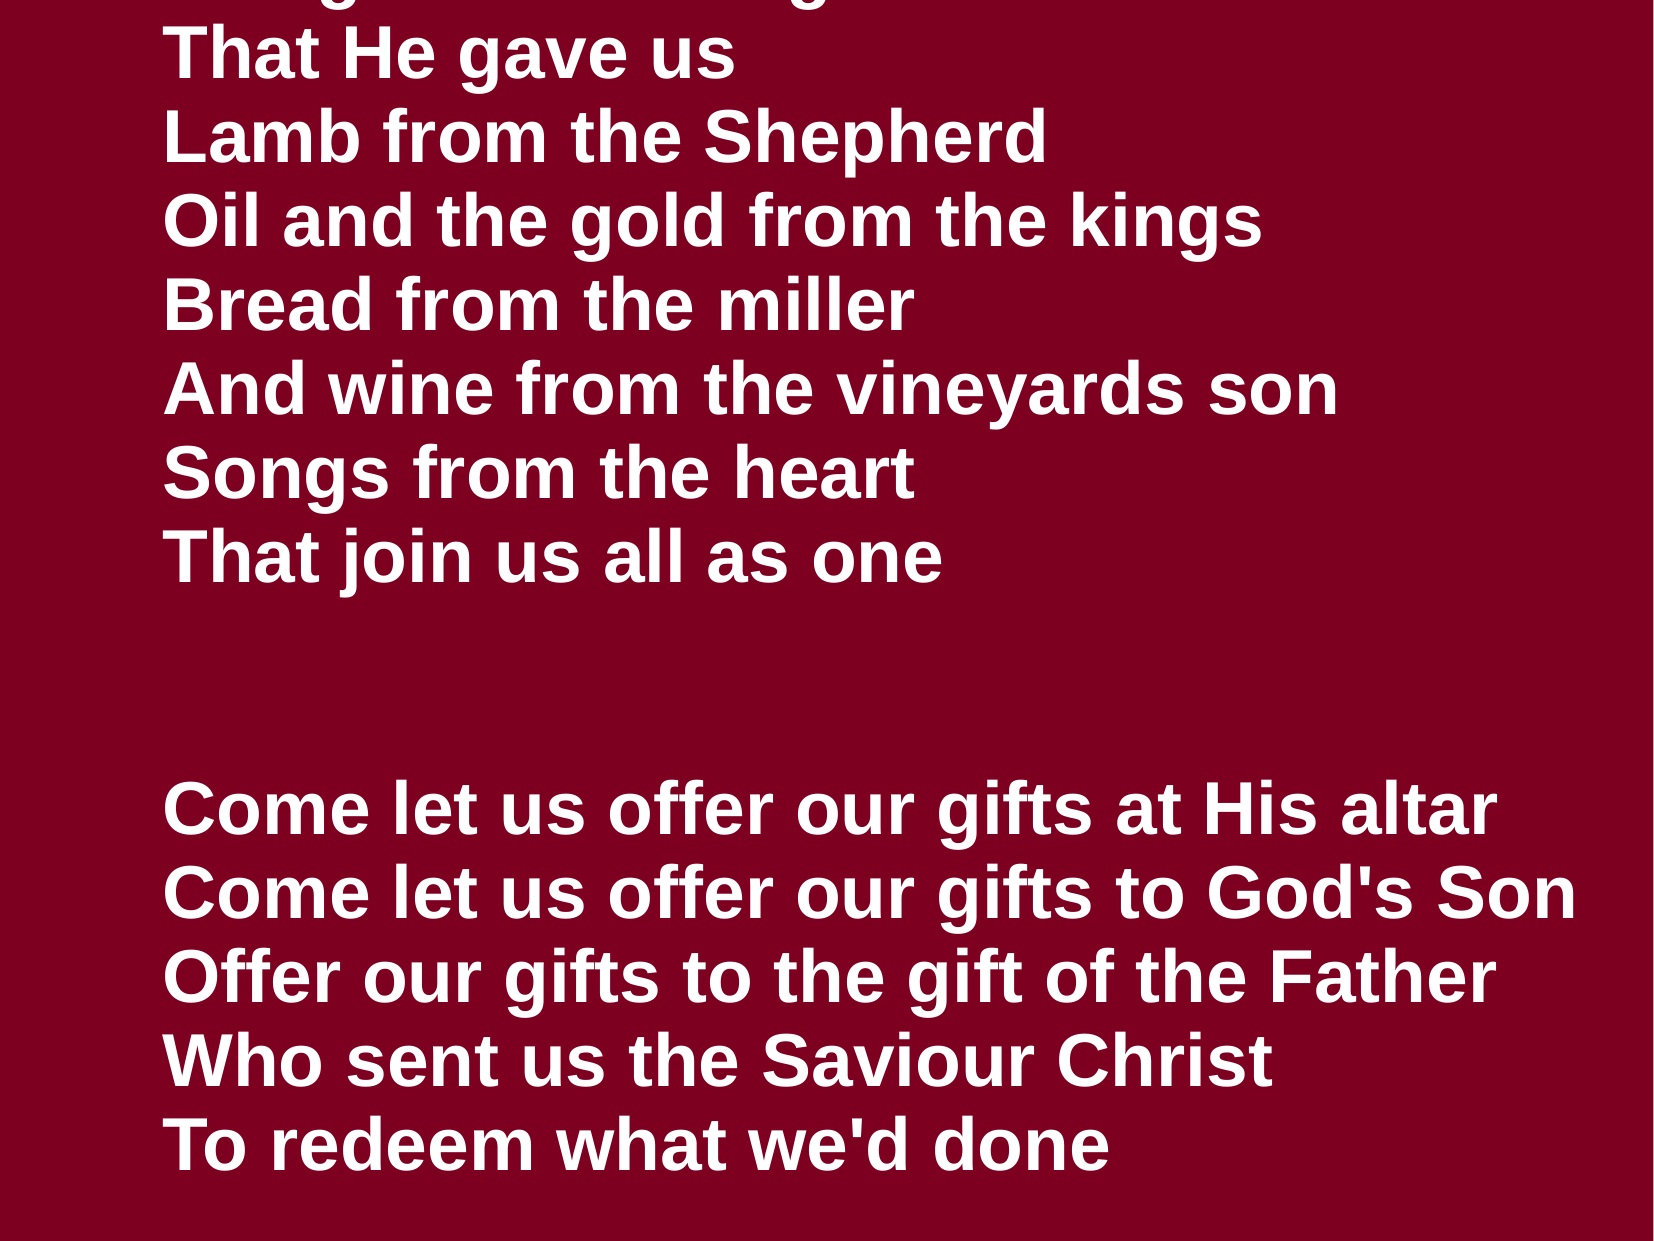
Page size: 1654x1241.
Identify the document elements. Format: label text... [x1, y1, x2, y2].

text_box The gifts that are given reflect That He gave us Lamb from the Shepherd Oil and the gold from the kings Bread from the miller And wine from the vineyards son Songs from the heart That join us all as one Come let us offer our gifts at His altar Come let us offer our gifts to God's Son Offer our gifts to the gift of the Father Who sent us the Saviour Christ To redeem what we'd done [0, 0, 1654, 1241]
